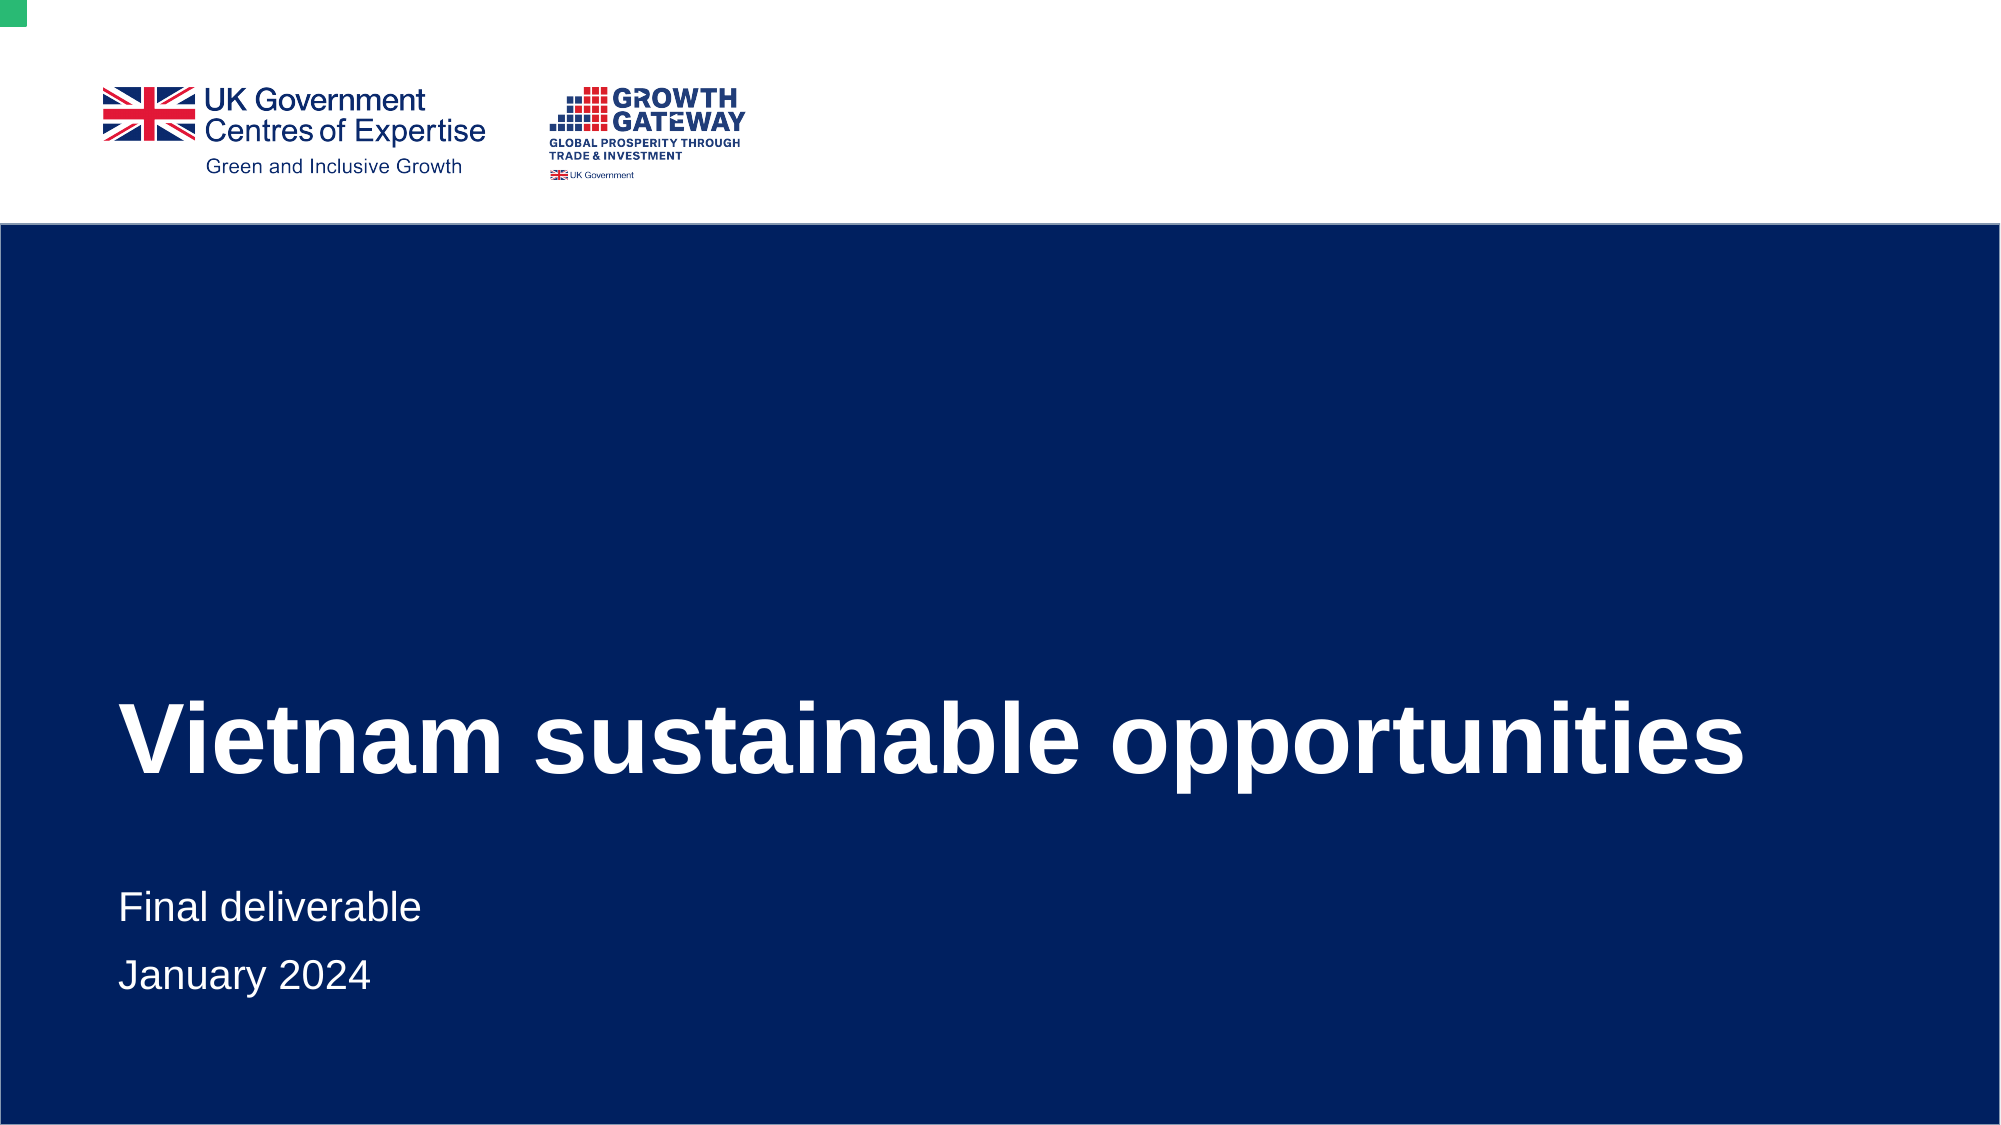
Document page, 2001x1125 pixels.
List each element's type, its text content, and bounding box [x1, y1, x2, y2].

subtitle Final deliverable January 2024 [103, 868, 1105, 934]
title Vietnam sustainable opportunities [103, 611, 1897, 868]
